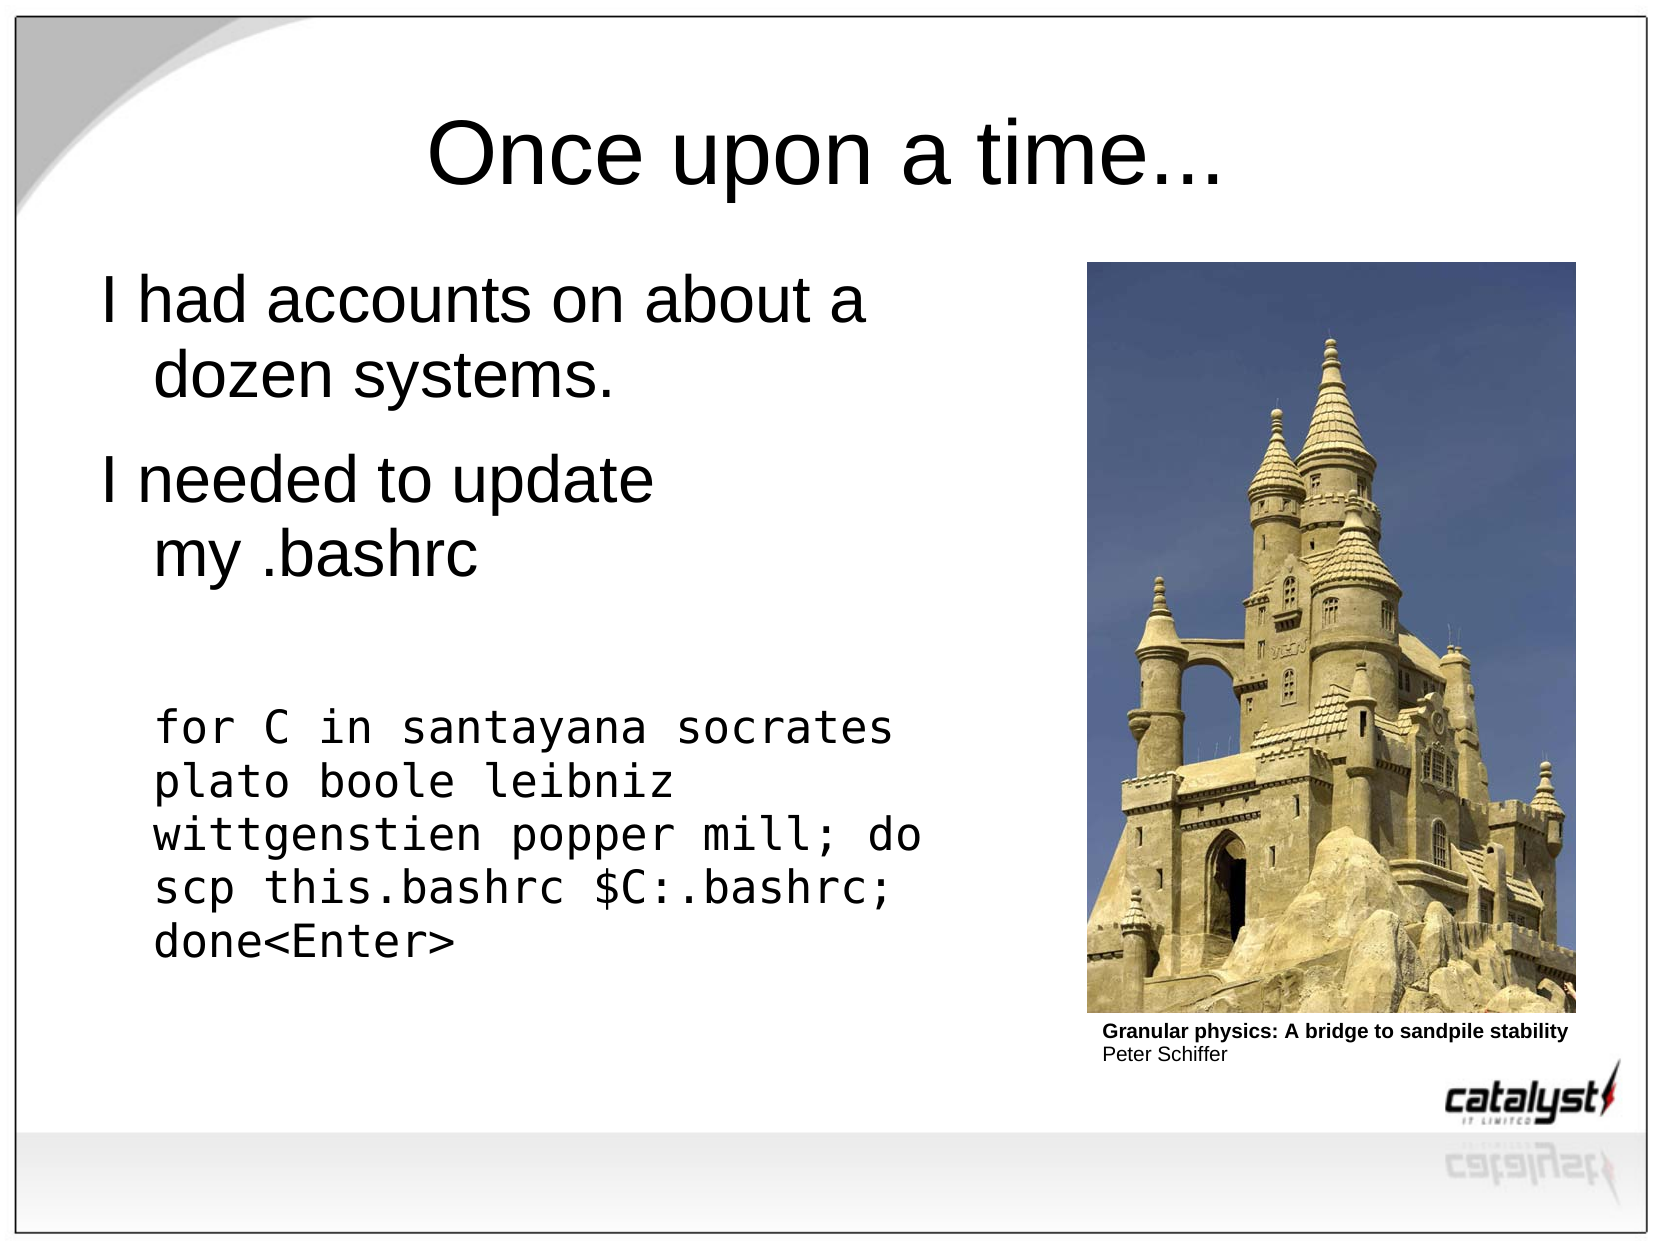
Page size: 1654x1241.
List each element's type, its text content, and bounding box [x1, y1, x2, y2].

text_box Granular physics: A bridge to sandpile stability Peter Schiffer [1087, 1012, 1613, 1074]
list I had accounts on about a dozen systems. I needed to update my .bashrc for C in santayana socrates plato boole leibniz wittgenstien popper mill; do scp this.bashrc $C:.bashrc; done<Enter> [82, 262, 976, 1109]
title Once upon a time... [82, 49, 1571, 257]
picture [4, 5, 1654, 1241]
